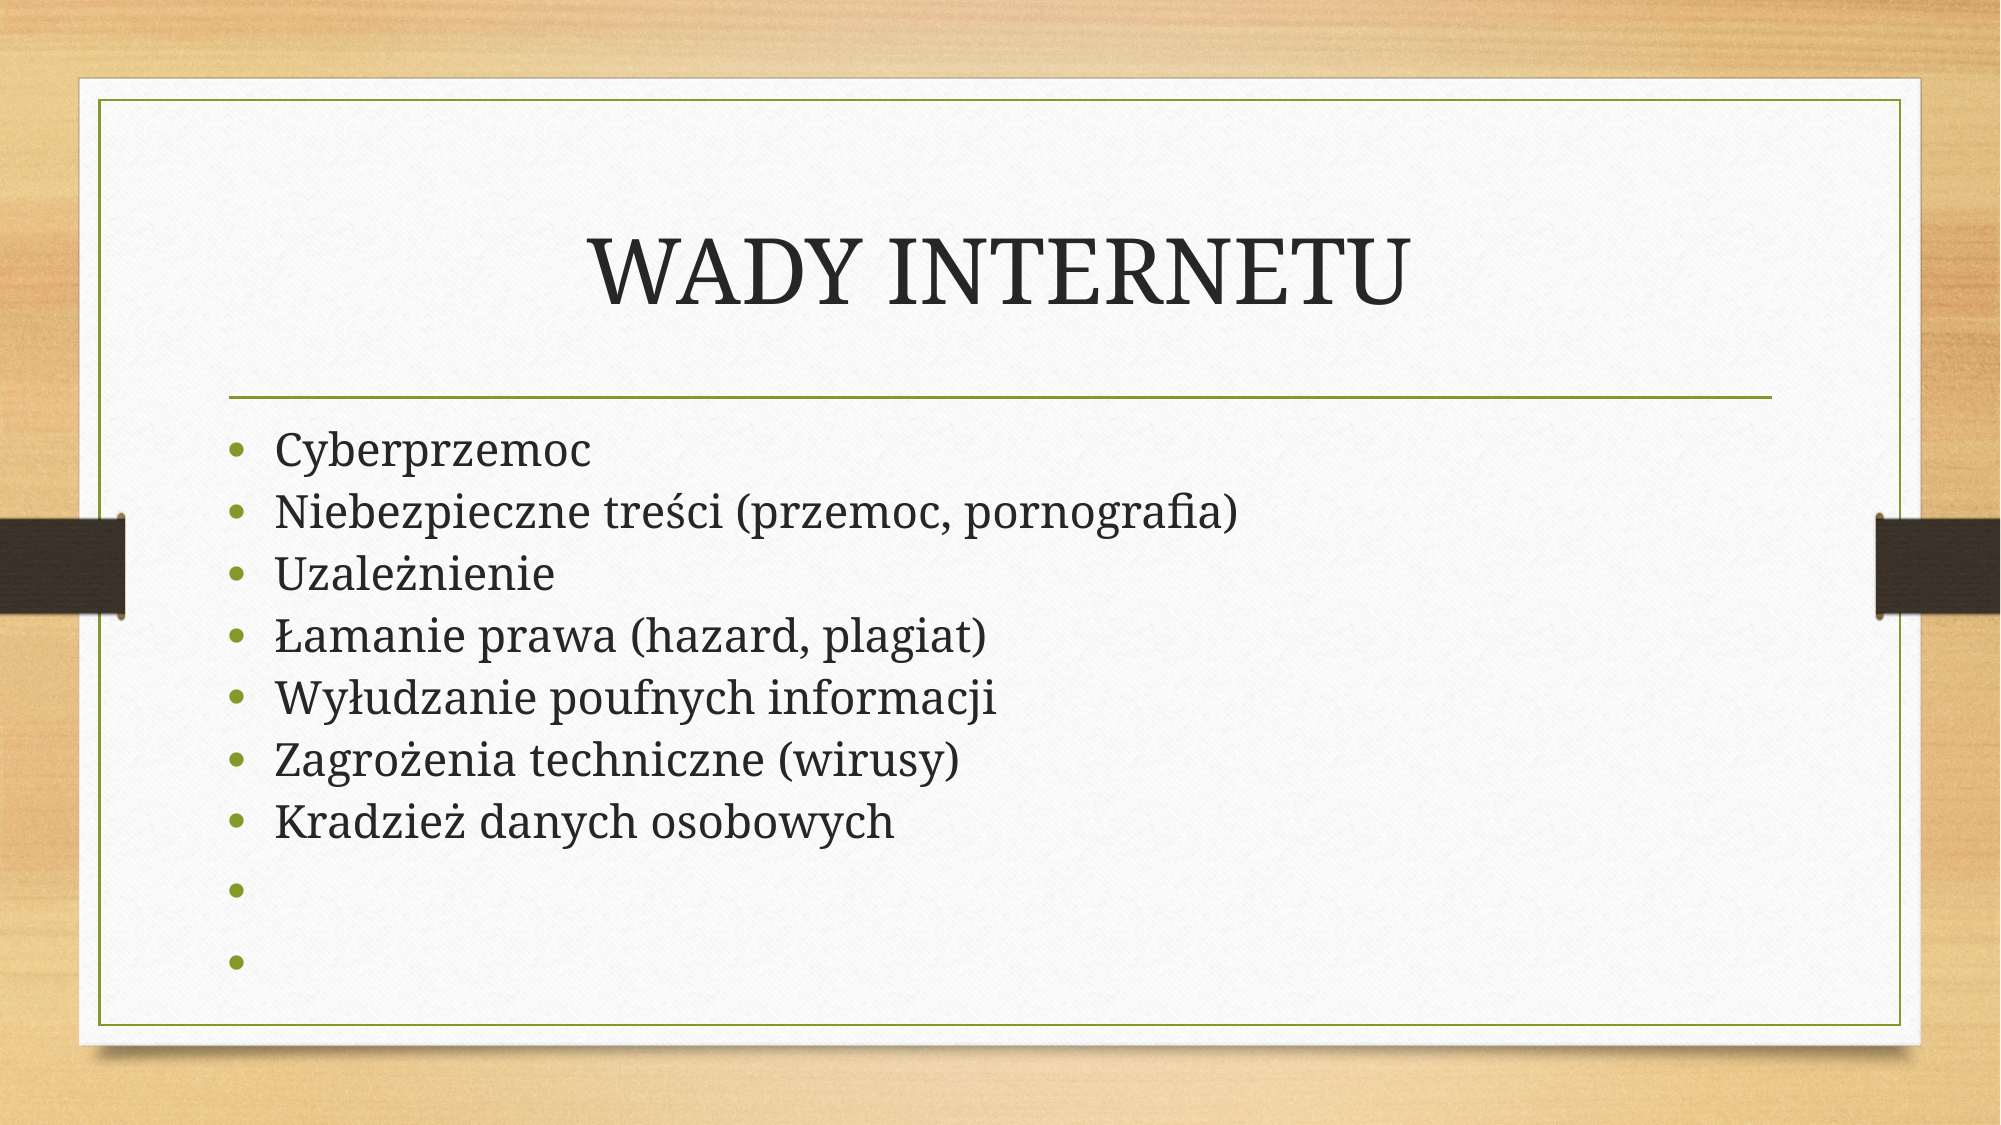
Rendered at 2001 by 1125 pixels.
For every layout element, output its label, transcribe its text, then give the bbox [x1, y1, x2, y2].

title WADY INTERNETU [212, 161, 1788, 376]
list Cyberprzemoc Niebezpieczne treści (przemoc, pornografia) Uzależnienie Łamanie prawa (hazard, plagiat) Wyłudzanie poufnych informacji Zagrożenia techniczne (wirusy) Kradzież danych osobowych [212, 419, 1788, 964]
